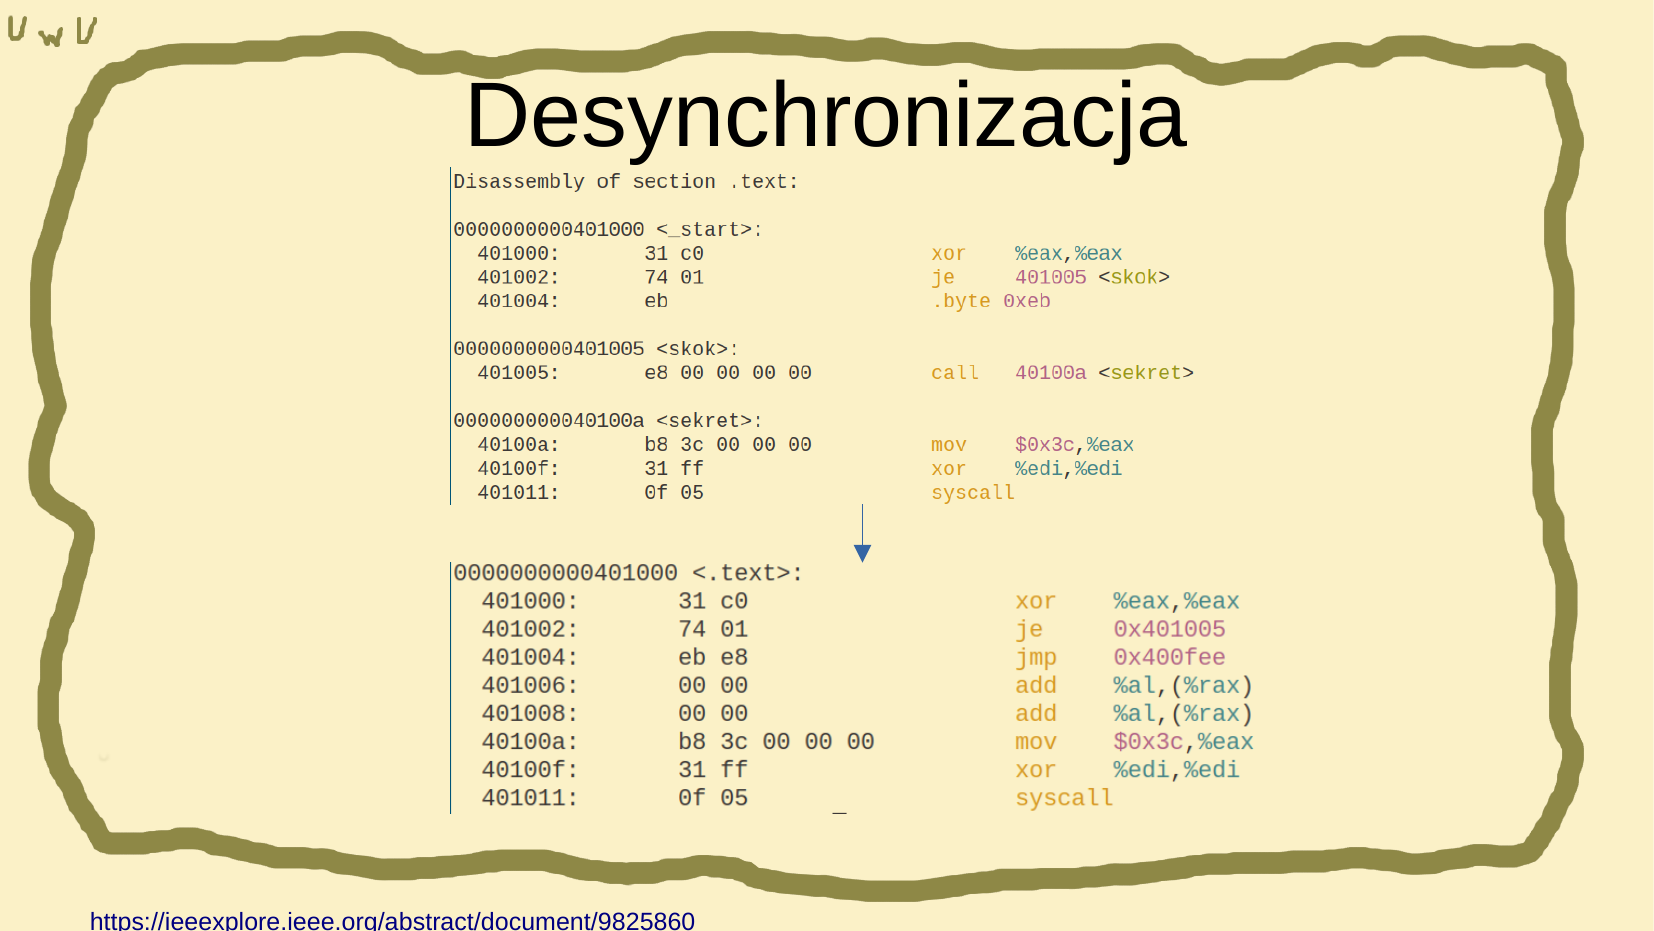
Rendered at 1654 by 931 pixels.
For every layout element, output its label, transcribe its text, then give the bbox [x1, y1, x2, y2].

title Desynchronizacja [82, 37, 1571, 193]
picture [0, 0, 1654, 931]
text_box https://ieeexplore.ieee.org/abstract/document/9825860 [75, 900, 976, 931]
